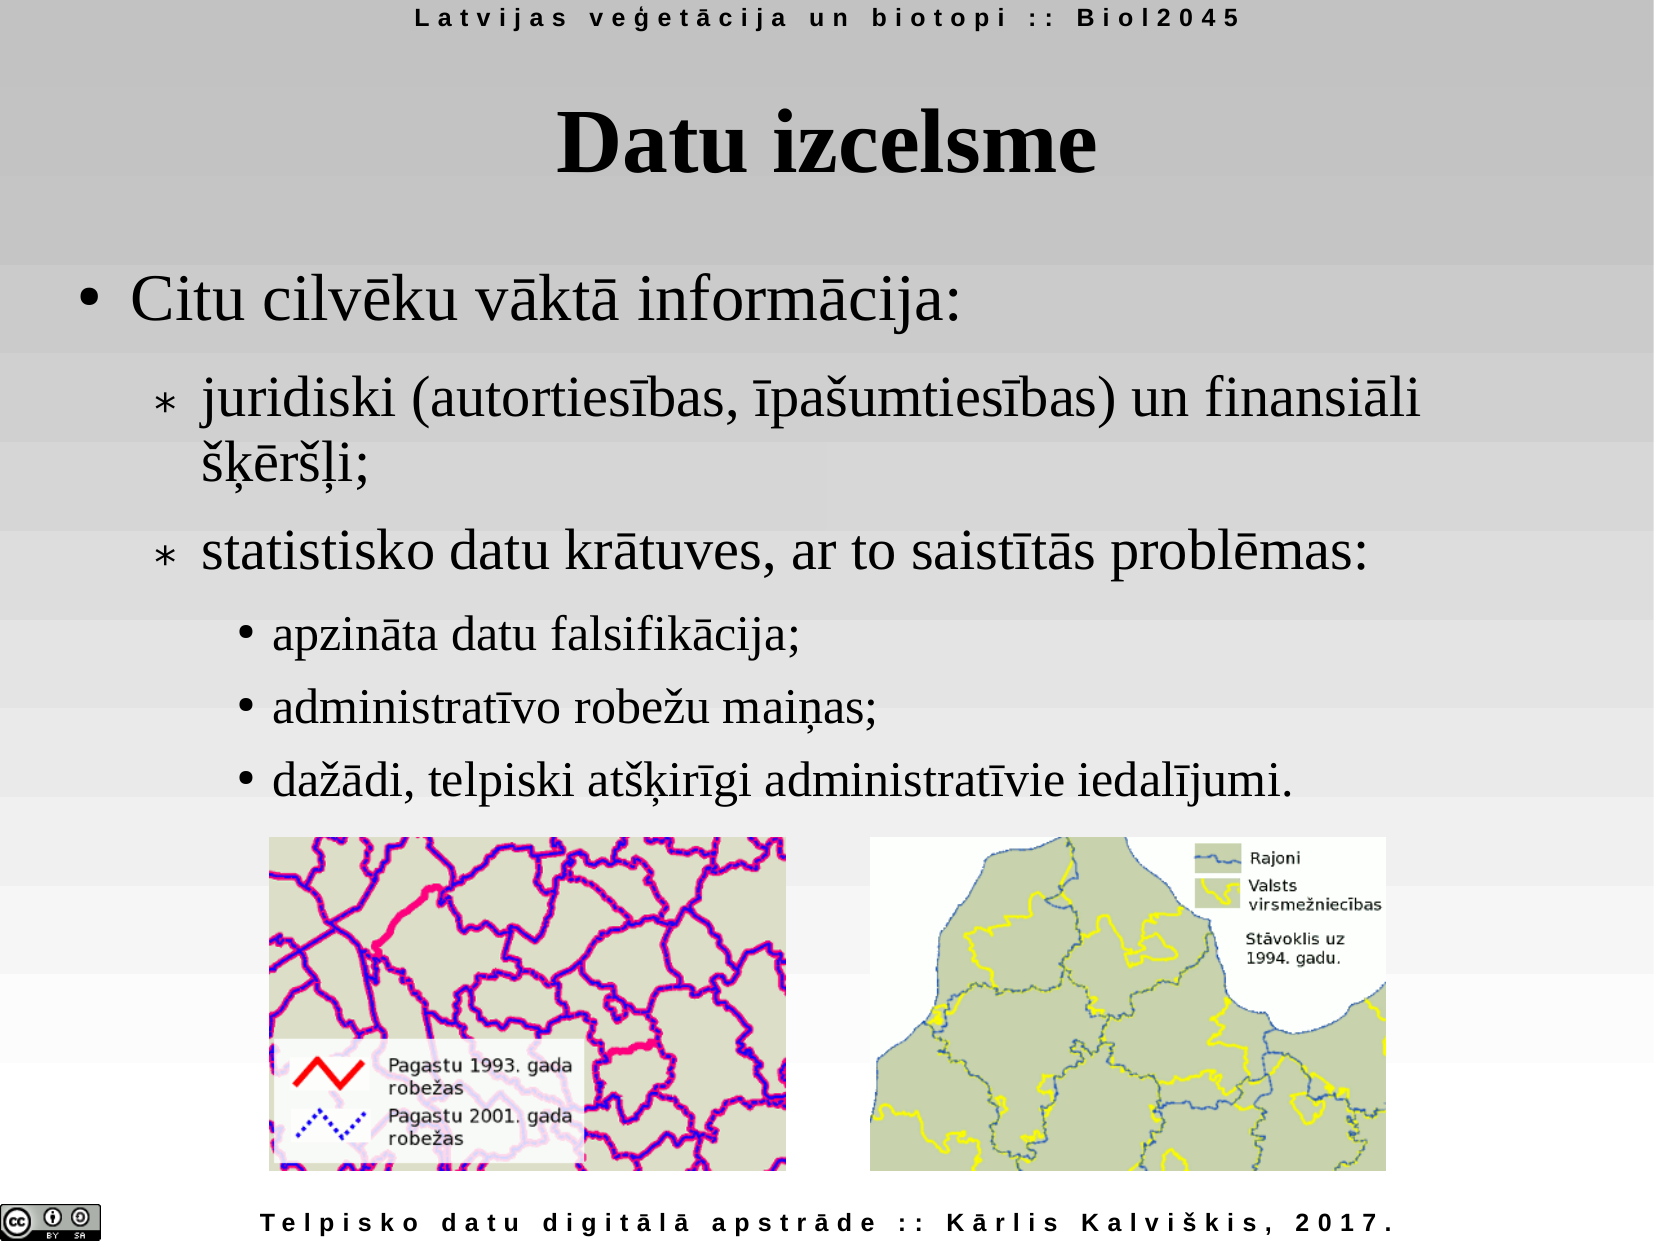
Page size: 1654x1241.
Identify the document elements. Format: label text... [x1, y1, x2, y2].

list Citu cilvēku vāktā informācija: juridiski (autortiesības, īpašumtiesības) un finansiāli šķēršļi; statistisko datu krātuves, ar to saistītās problēmas: apzināta datu falsifikācija; administratīvo robežu maiņas; dažādi, telpiski atšķirīgi administratīvie iedalījumi. [59, 261, 1596, 1175]
picture [0, 0, 1654, 1241]
title Datu izcelsme [59, 37, 1596, 246]
